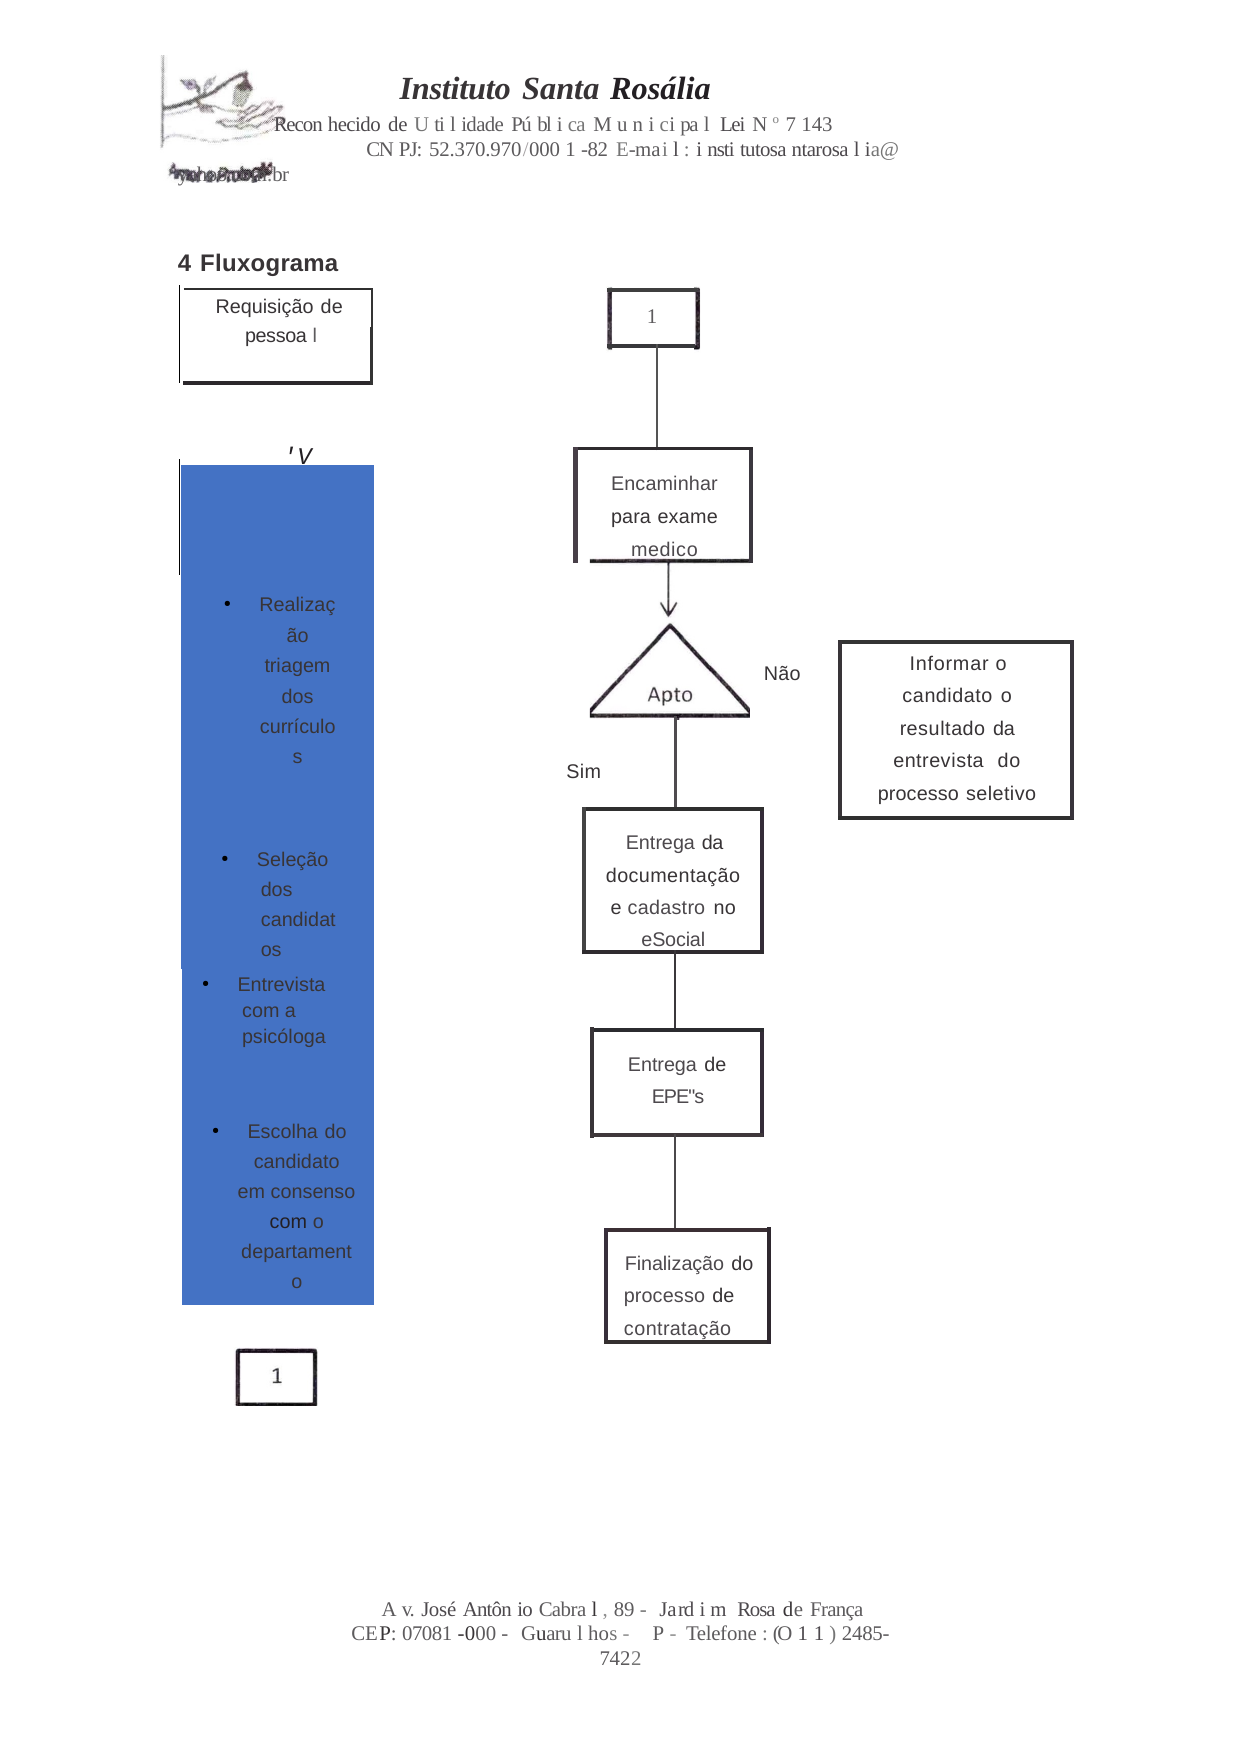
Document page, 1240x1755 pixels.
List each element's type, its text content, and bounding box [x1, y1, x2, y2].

text_box Requisição de pessoa l [183, 289, 372, 383]
text_box Entrega da documentação e cadastro no eSocial [602, 821, 743, 943]
text_box [590, 556, 750, 720]
table_header [181, 465, 374, 525]
text_box Finalização do processo de contratação [621, 1242, 758, 1331]
text_box Instituto Santa Rosália Recon hecido de U ti l idade Pú bl i ca M u n i ci pa l Lei N º 7 143 CN PJ: 52.370.970/000 1 -82 E-mai l : i nsti tutosa ntarosa l ia@yahoo.com .br 4 Fluxograma [175, 67, 972, 246]
text_box Sim [564, 758, 604, 783]
text_box [160, 56, 286, 182]
text_box 1 [644, 302, 665, 328]
text_box Informar o candidato o resultado da entrevista do processo seletivo [839, 641, 1073, 818]
table_cell Realização triagem dos currículos [181, 585, 374, 780]
table_cell [279, 780, 374, 840]
table_cell [279, 525, 374, 585]
text_box Não [761, 661, 804, 685]
table_cell [182, 1053, 279, 1113]
table_cell Escolha do candidato em consenso com o departamento [182, 1113, 374, 1305]
table_cell Seleção dos candidatos [181, 840, 374, 969]
text_box A v. José Antôn io Cabra l , 89 - Jard i m Rosa de França CEP: 07081 -000 - Guaru l hos - P -Telefone : (O 1 1 ) 2485- 7422 [349, 1596, 892, 1646]
table_cell [181, 780, 279, 840]
text_box Entrega de EPE"s [625, 1042, 730, 1100]
text_box 'V [181, 440, 388, 469]
table_cell [279, 1053, 374, 1113]
table_cell [181, 525, 279, 585]
text_box [234, 1348, 318, 1406]
text_box Encaminhar para exame medico [607, 461, 721, 552]
table_header Entrevista com a psicóloga [182, 969, 374, 1053]
text_box [606, 286, 612, 352]
text_box [694, 286, 700, 352]
